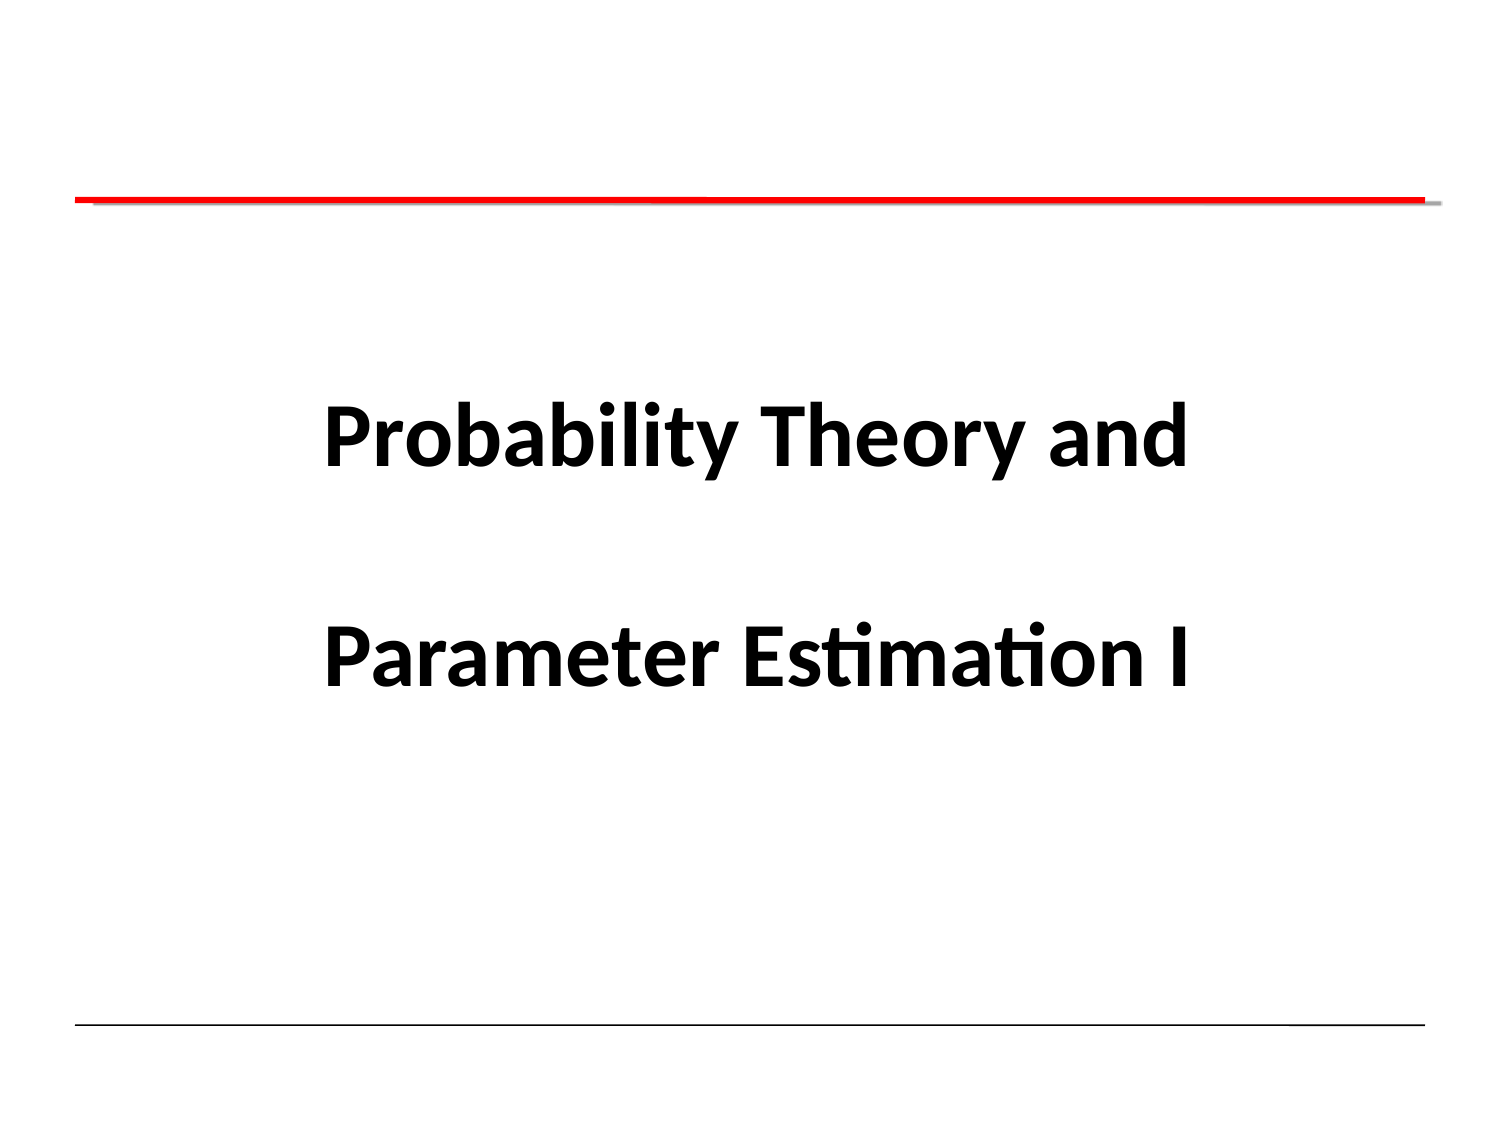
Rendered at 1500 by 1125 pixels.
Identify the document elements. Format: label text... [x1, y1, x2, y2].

title Probability Theory and Parameter Estimation I [7, 367, 1500, 713]
